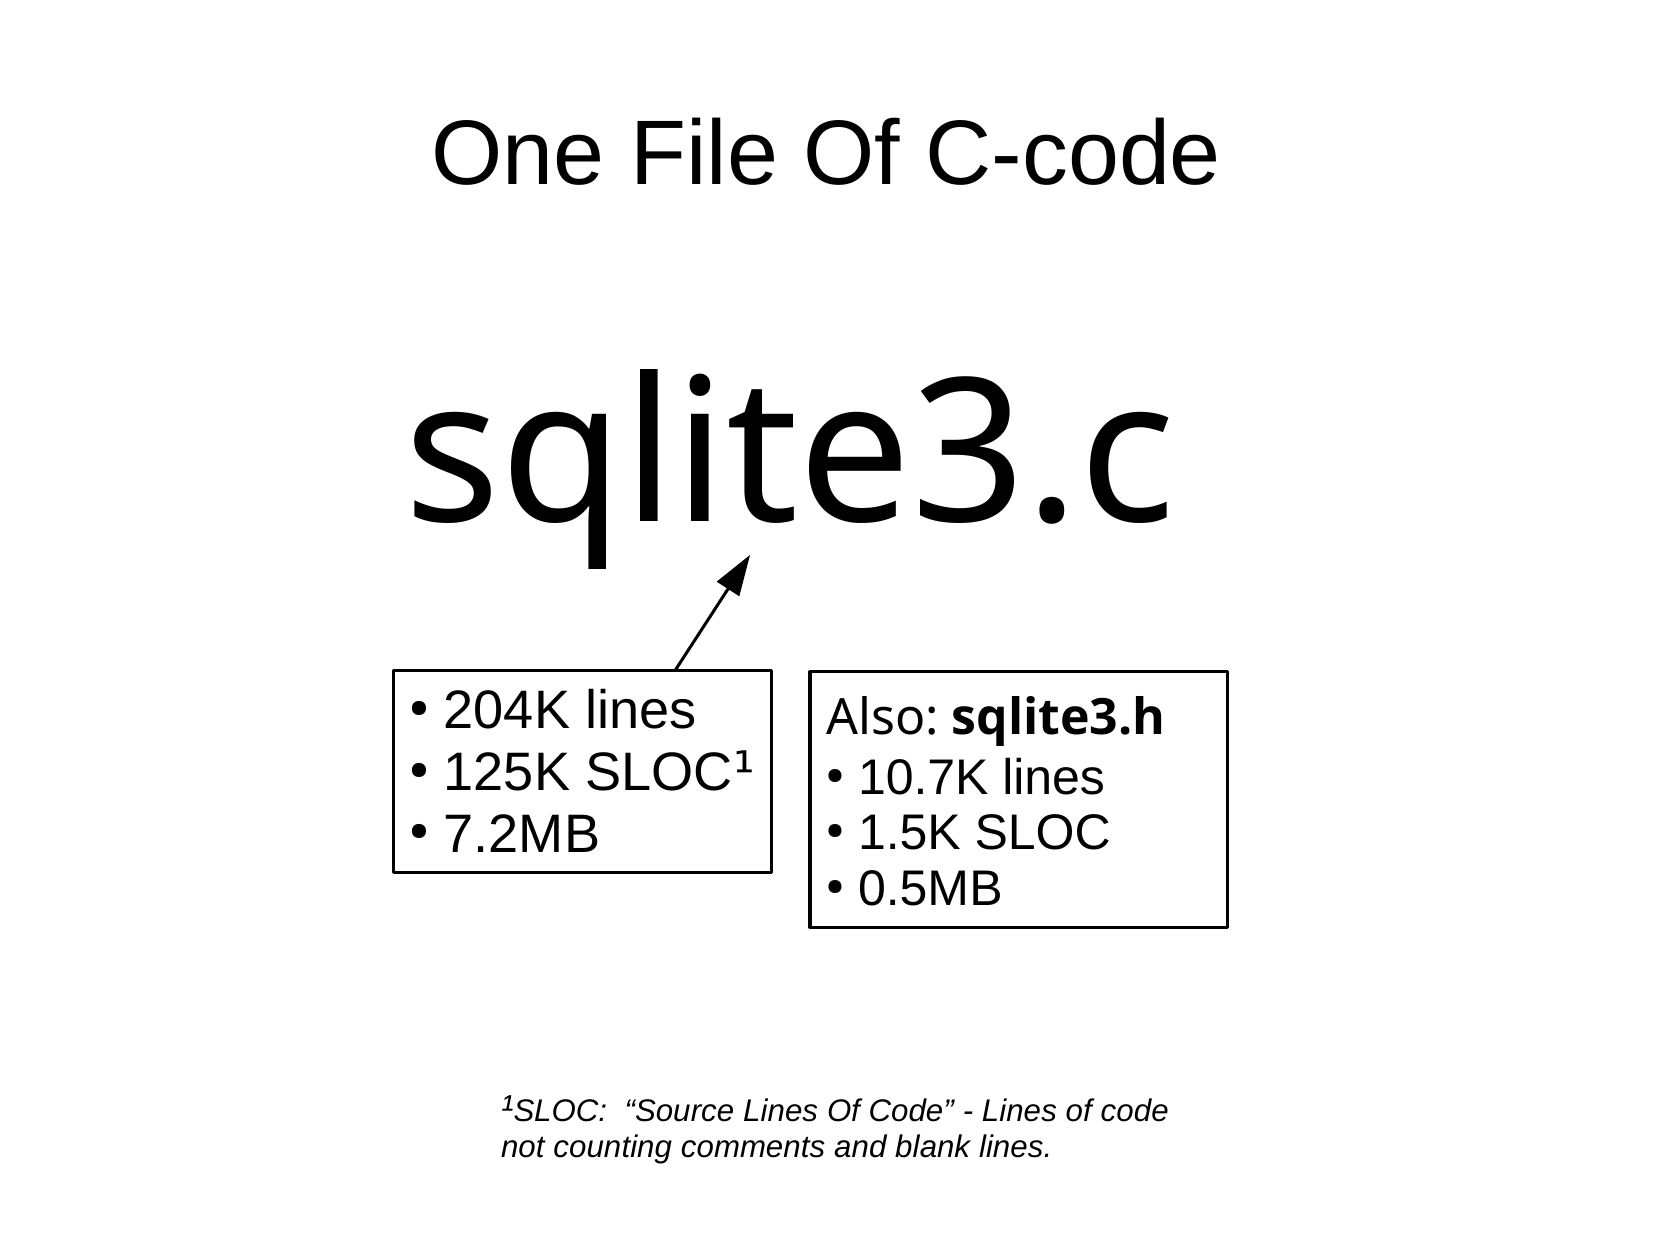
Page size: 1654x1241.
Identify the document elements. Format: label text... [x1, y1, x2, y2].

text_box Also: sqlite3.h 10.7K lines 1.5K SLOC 0.5MB [810, 671, 1228, 928]
text_box sqlite3.c [390, 300, 1265, 583]
title One File Of C-code [82, 49, 1571, 257]
text_box 204K lines 125K SLOC¹ 7.2MB [393, 670, 772, 873]
text_box ¹SLOC: “Source Lines Of Code” - Lines of code not counting comments and blank lines. [486, 1080, 1186, 1172]
